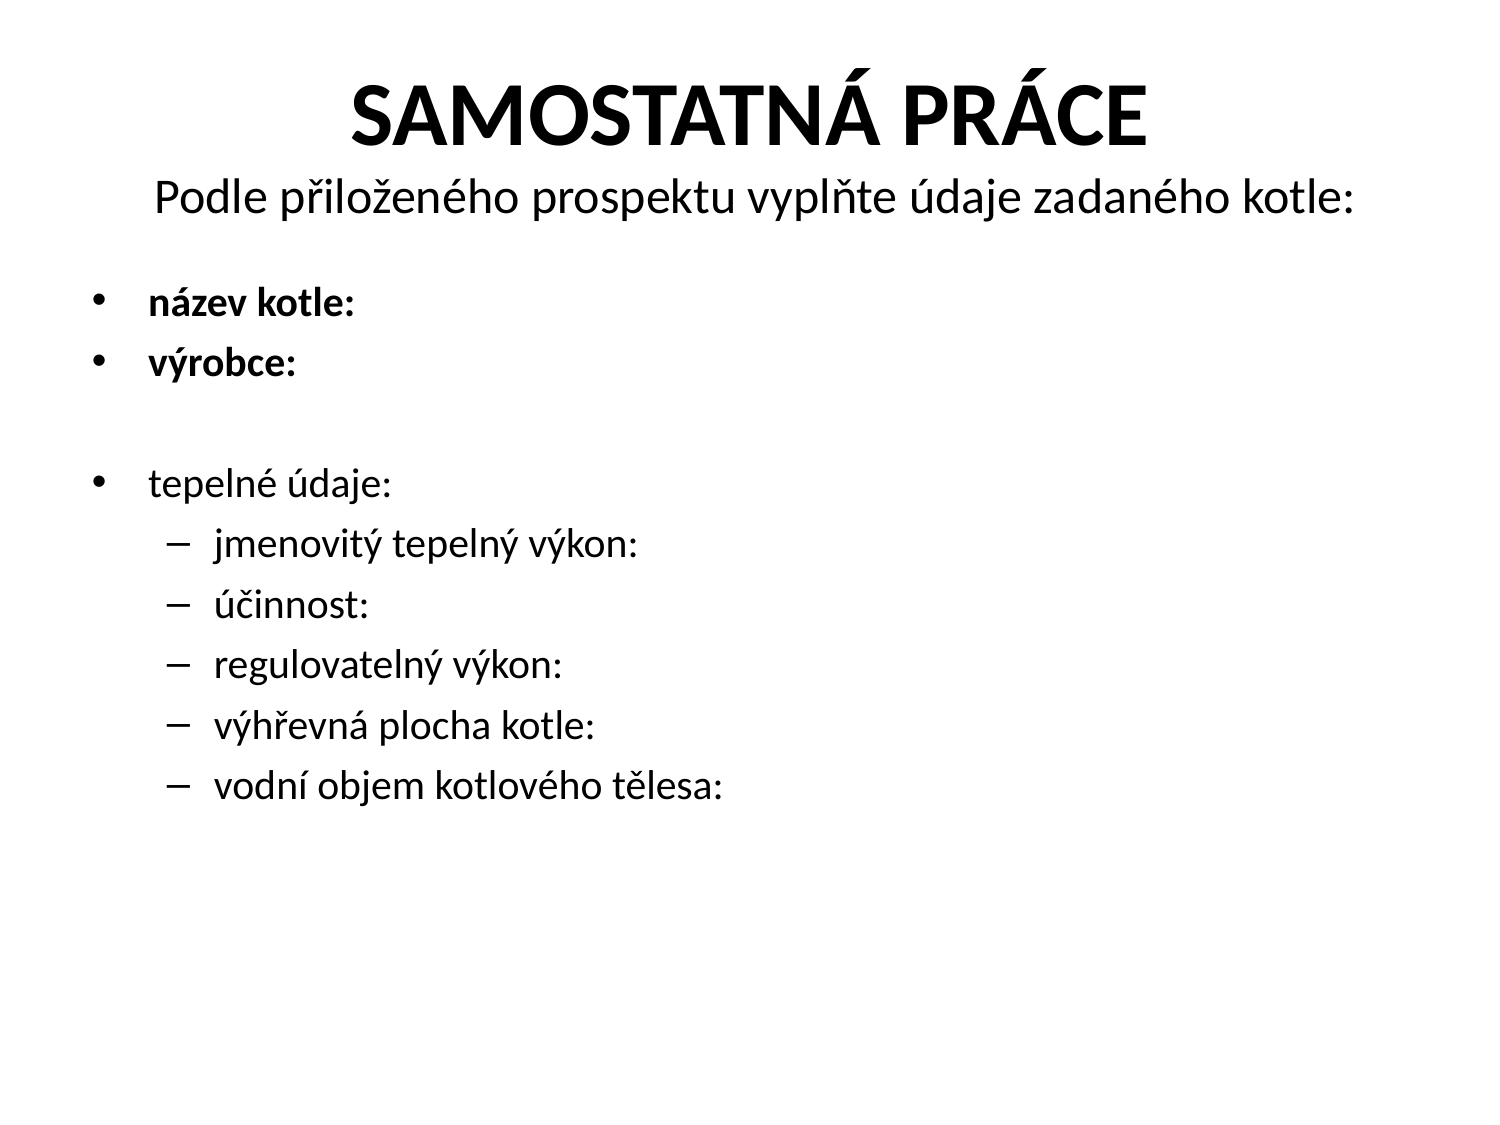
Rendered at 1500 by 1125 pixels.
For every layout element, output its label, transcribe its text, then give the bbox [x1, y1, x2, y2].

list název kotle: výrobce: tepelné údaje: jmenovitý tepelný výkon: účinnost: regulovatelný výkon: výhřevná plocha kotle: vodní objem kotlového tělesa: [76, 267, 1427, 1010]
title SAMOSTATNÁ PRÁCE Podle přiloženého prospektu vyplňte údaje zadaného kotle: [75, 45, 1426, 233]
